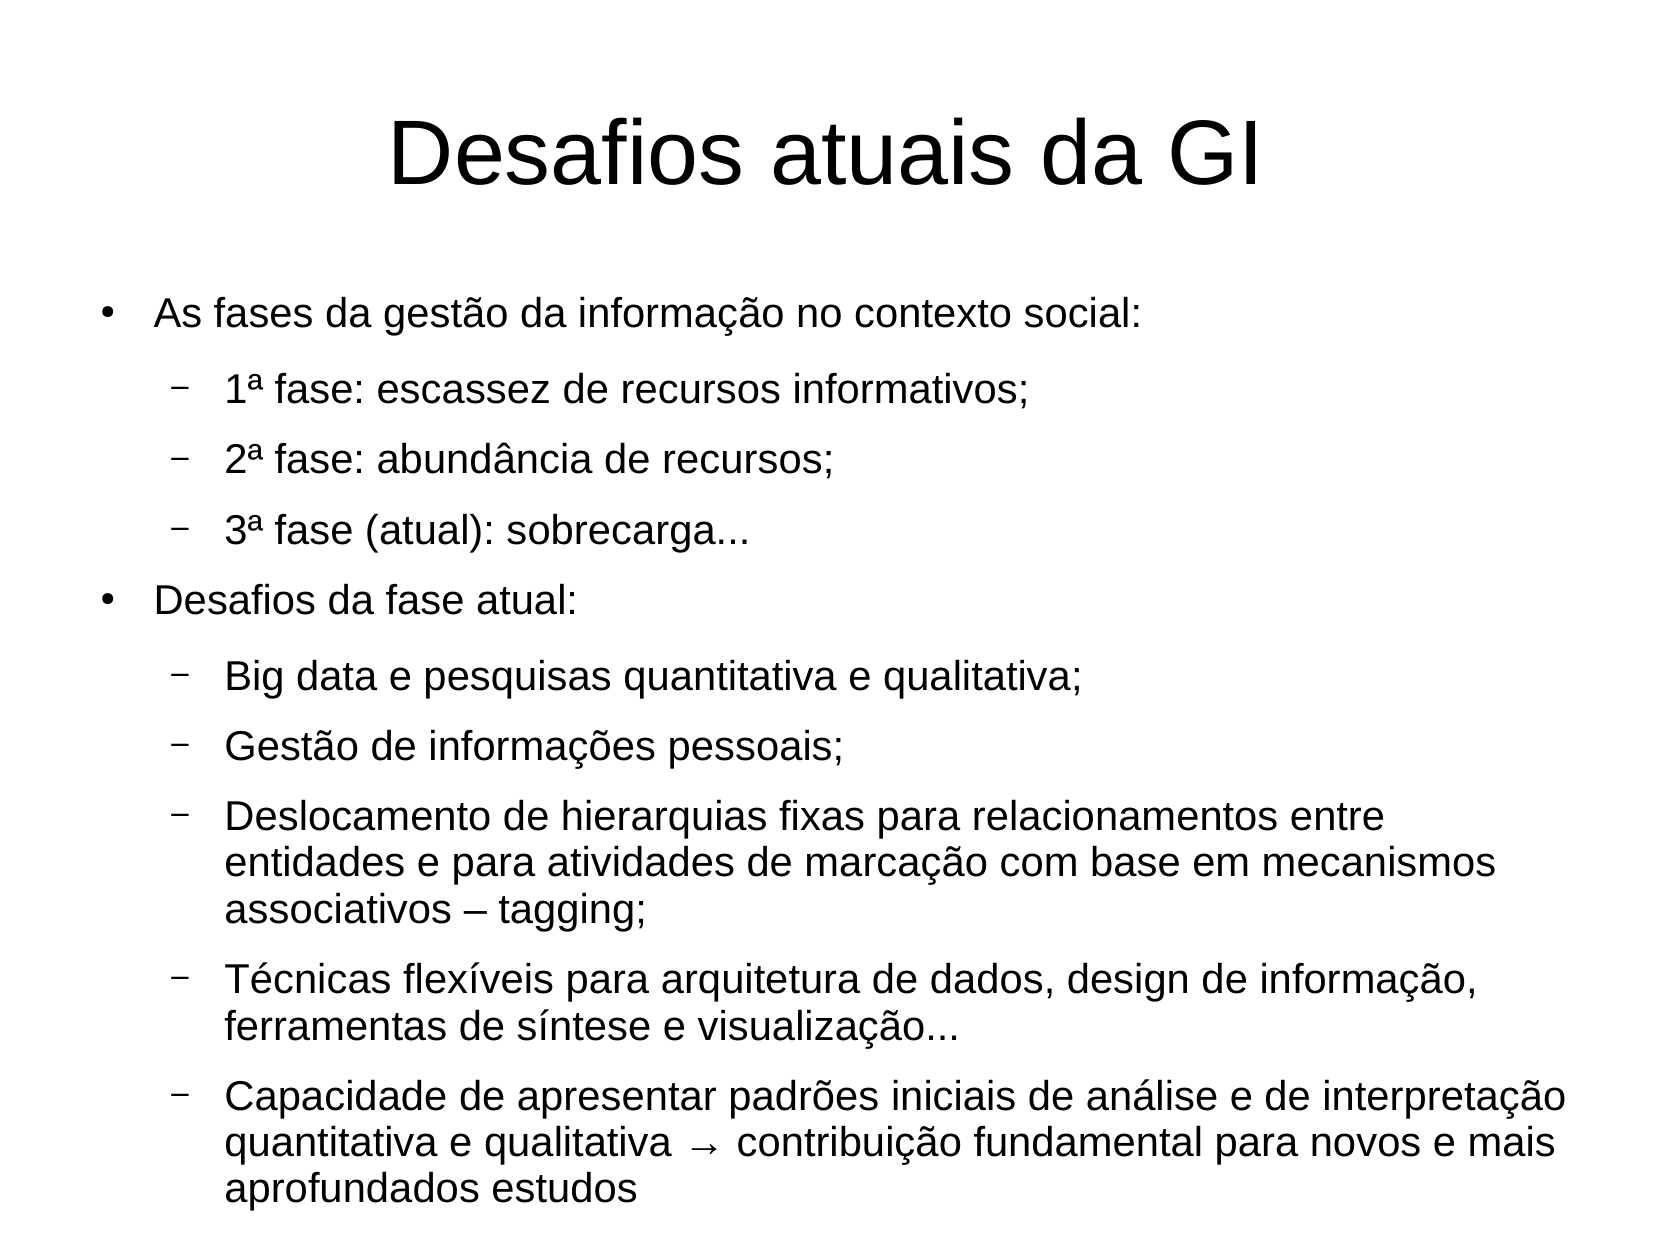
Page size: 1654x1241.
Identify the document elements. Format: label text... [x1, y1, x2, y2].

list As fases da gestão da informação no contexto social: 1ª fase: escassez de recursos informativos; 2ª fase: abundância de recursos; 3ª fase (atual): sobrecarga... Desafios da fase atual: Big data e pesquisas quantitativa e qualitativa; Gestão de informações pessoais; Deslocamento de hierarquias fixas para relacionamentos entre entidades e para atividades de marcação com base em mecanismos associativos – tagging; Técnicas flexíveis para arquitetura de dados, design de informação, ferramentas de síntese e visualização... Capacidade de apresentar padrões iniciais de análise e de interpretação quantitativa e qualitativa → contribuição fundamental para novos e mais aprofundados estudos [82, 290, 1571, 1241]
title Desafios atuais da GI [82, 49, 1571, 257]
